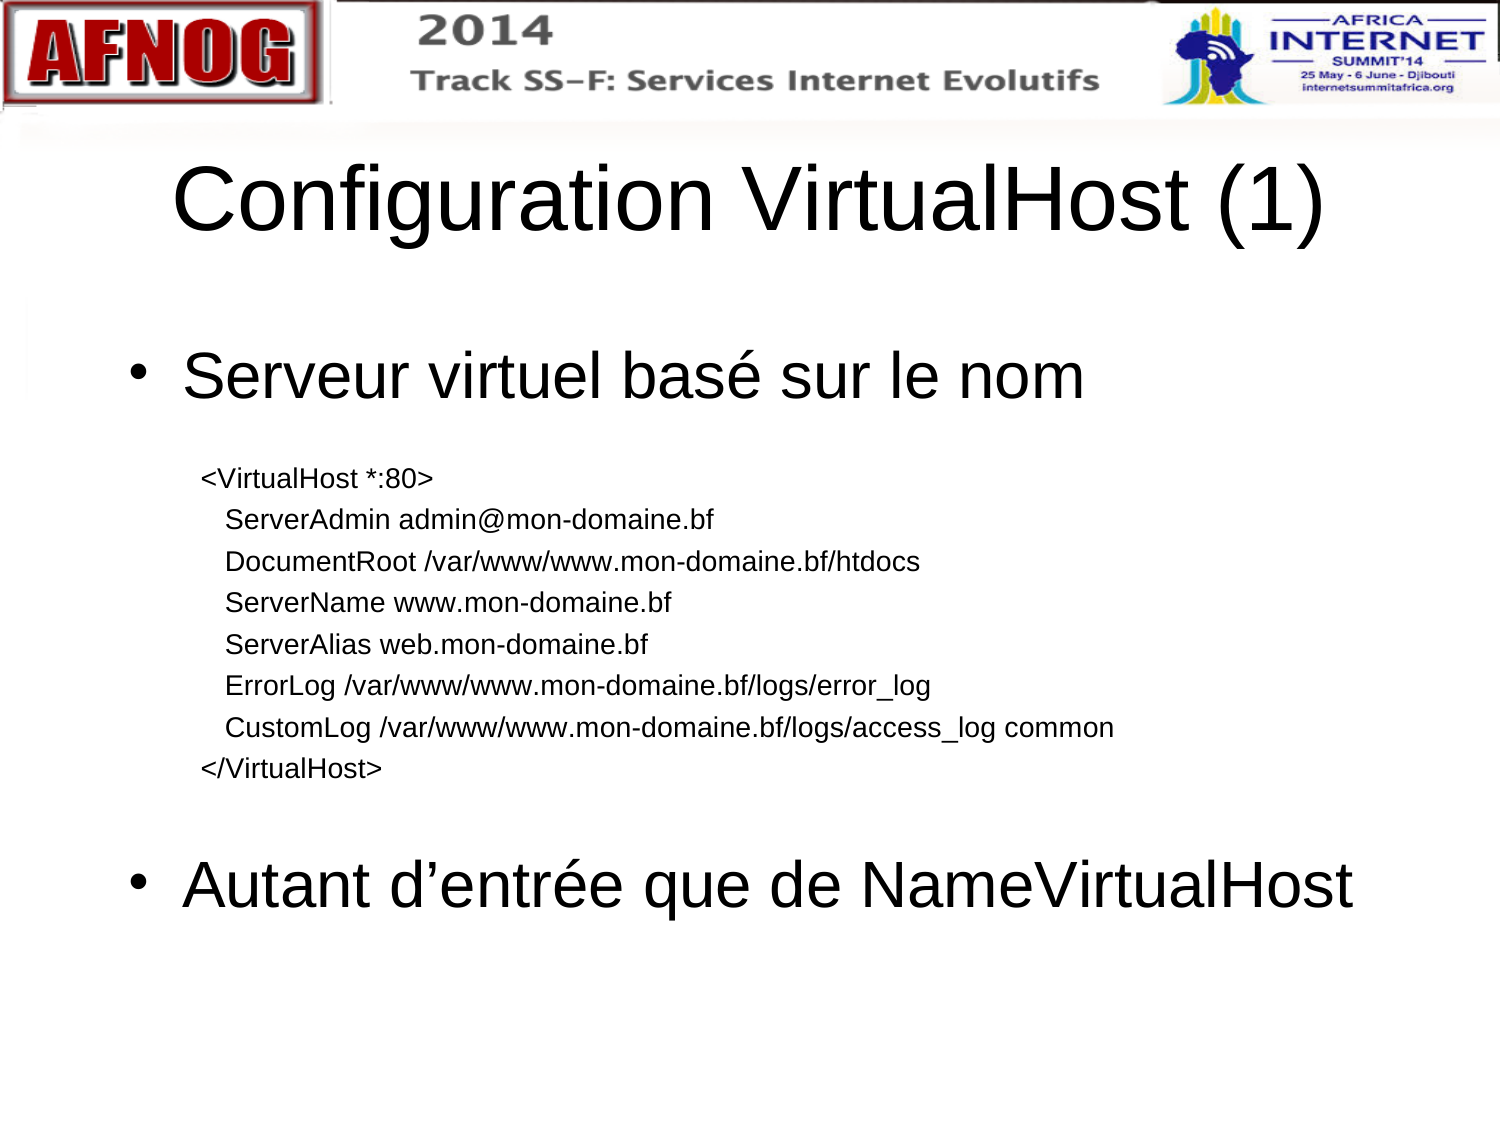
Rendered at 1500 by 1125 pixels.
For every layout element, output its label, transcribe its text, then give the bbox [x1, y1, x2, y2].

picture [0, 0, 1500, 1125]
title Configuration VirtualHost (1) [112, 99, 1388, 288]
list Serveur virtuel basé sur le nom <VirtualHost *:80> ServerAdmin admin@mon-domaine.bf DocumentRoot /var/www/www.mon-domaine.bf/htdocs ServerName www.mon-domaine.bf ServerAlias web.mon-domaine.bf ErrorLog /var/www/www.mon-domaine.bf/logs/error_log CustomLog /var/www/www.mon-domaine.bf/logs/access_log common </VirtualHost> Autant d’entrée que de NameVirtualHost [112, 324, 1388, 1000]
